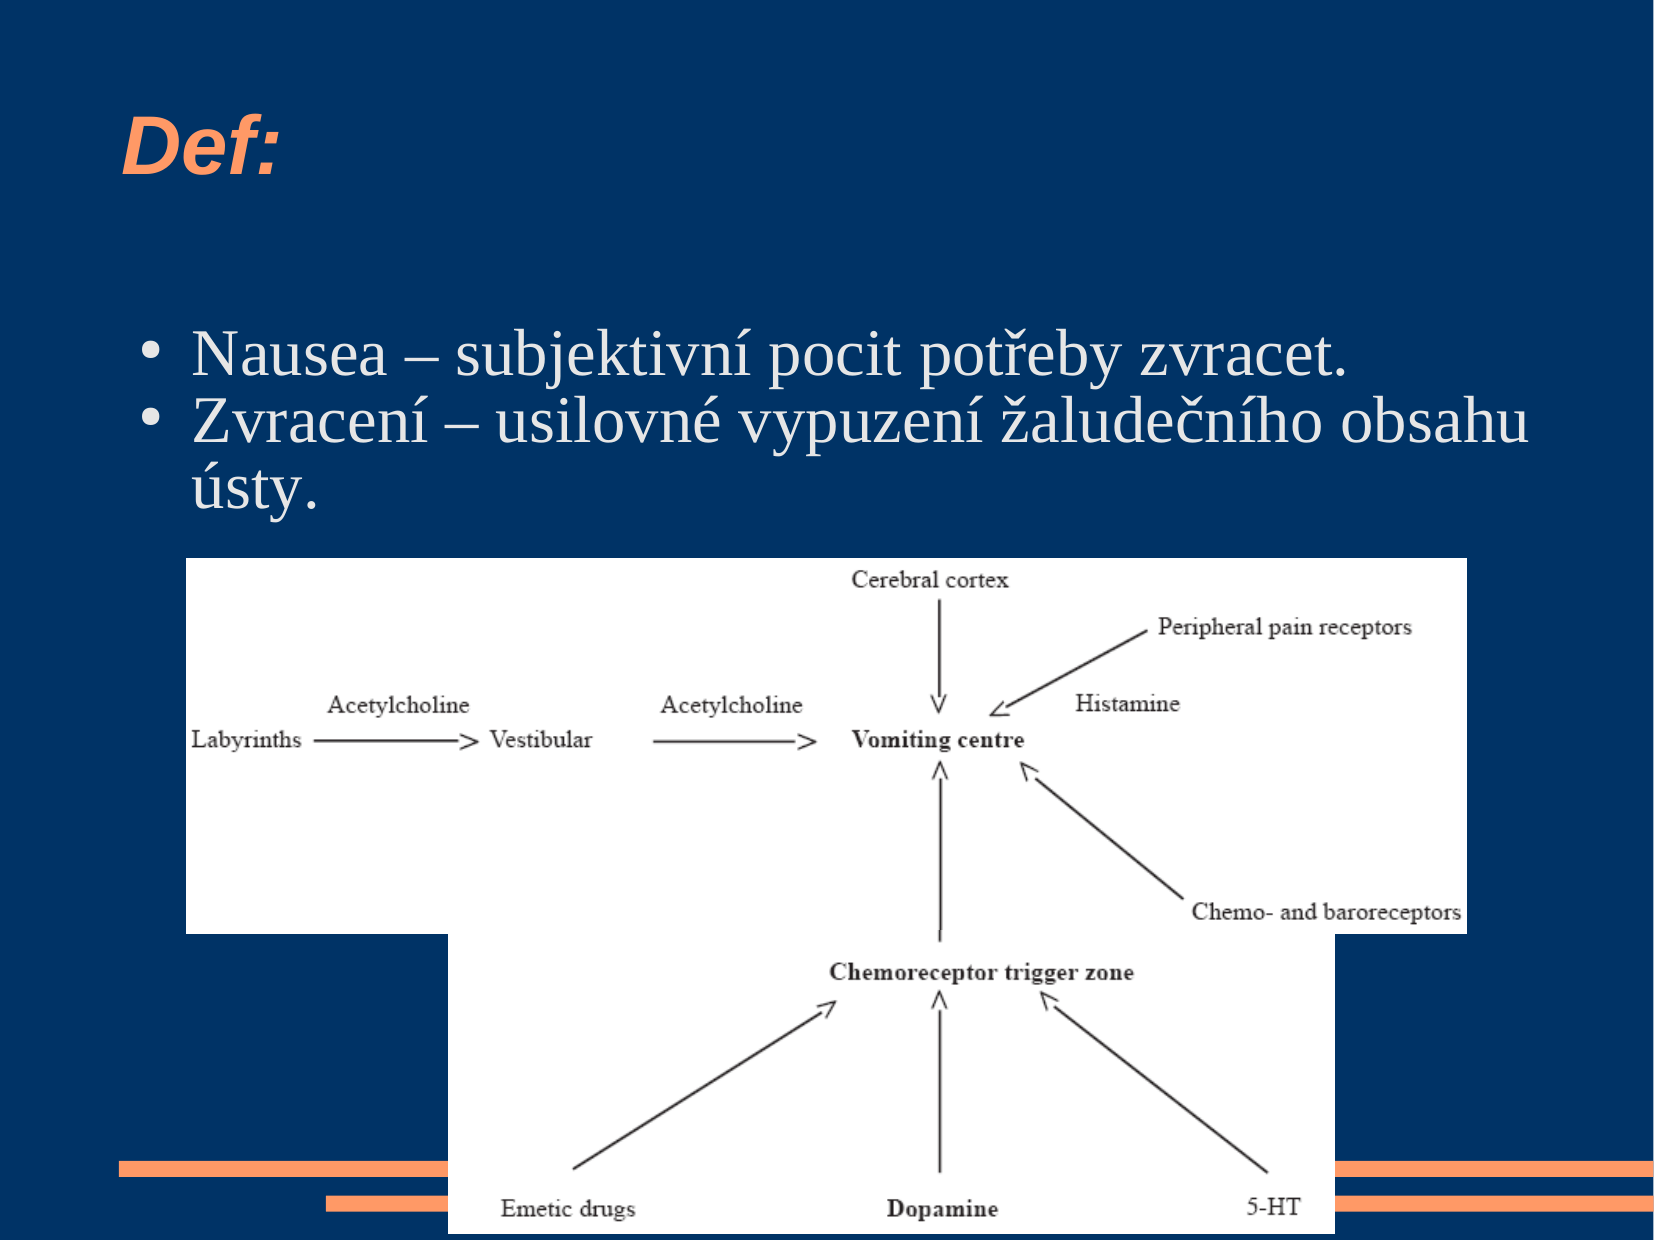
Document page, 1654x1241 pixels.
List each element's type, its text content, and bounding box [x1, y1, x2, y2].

title Def: [121, 46, 1534, 254]
list Nausea – subjektivní pocit potřeby zvracet. Zvracení – usilovné vypuzení žaludečního obsahu ústy. [121, 322, 1561, 1133]
picture [186, 558, 1467, 1234]
